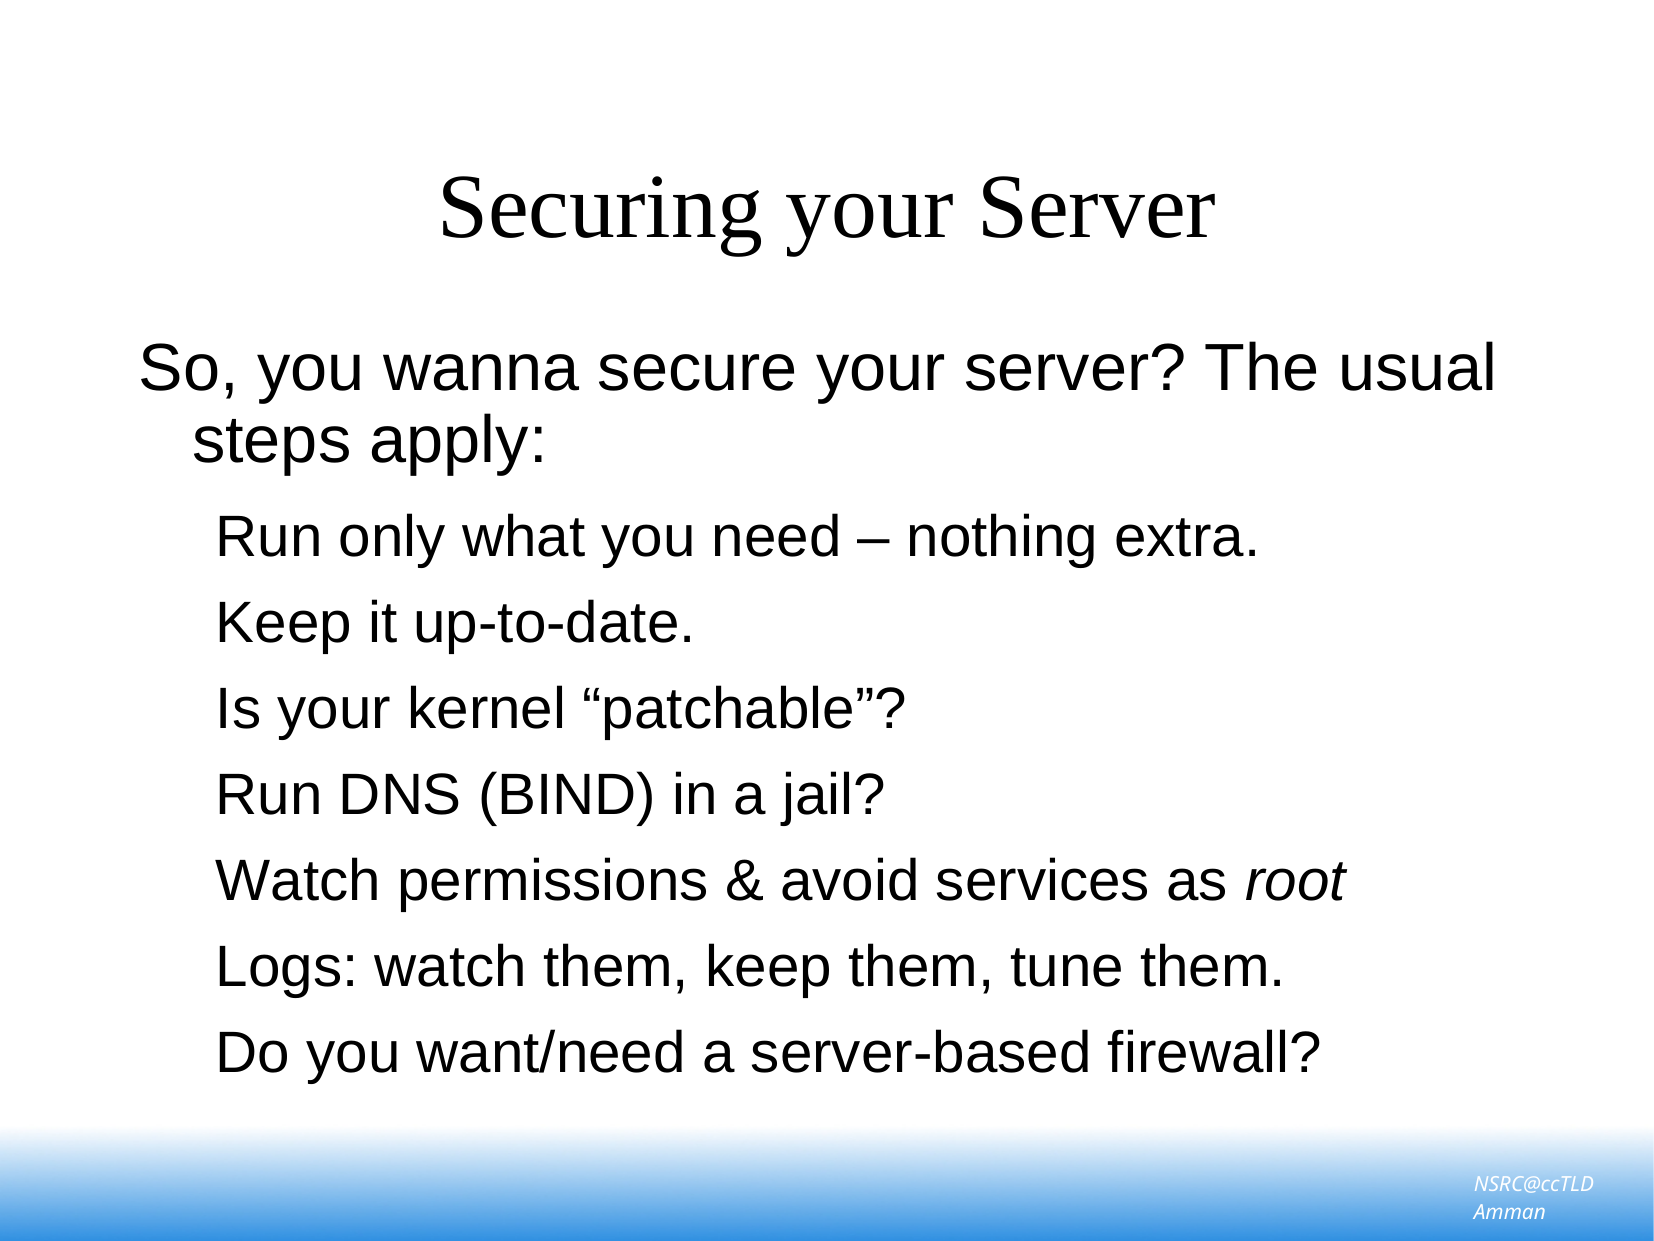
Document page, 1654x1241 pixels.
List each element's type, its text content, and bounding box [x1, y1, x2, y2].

picture [0, 1124, 1654, 1241]
list So, you wanna secure your server? The usual steps apply: Run only what you need – nothing extra. Keep it up-to-date. Is your kernel “patchable”? Run DNS (BIND) in a jail? Watch permissions & avoid services as root Logs: watch them, keep them, tune them. Do you want/need a server-based firewall? [121, 332, 1534, 1115]
title Securing your Server [121, 102, 1534, 310]
